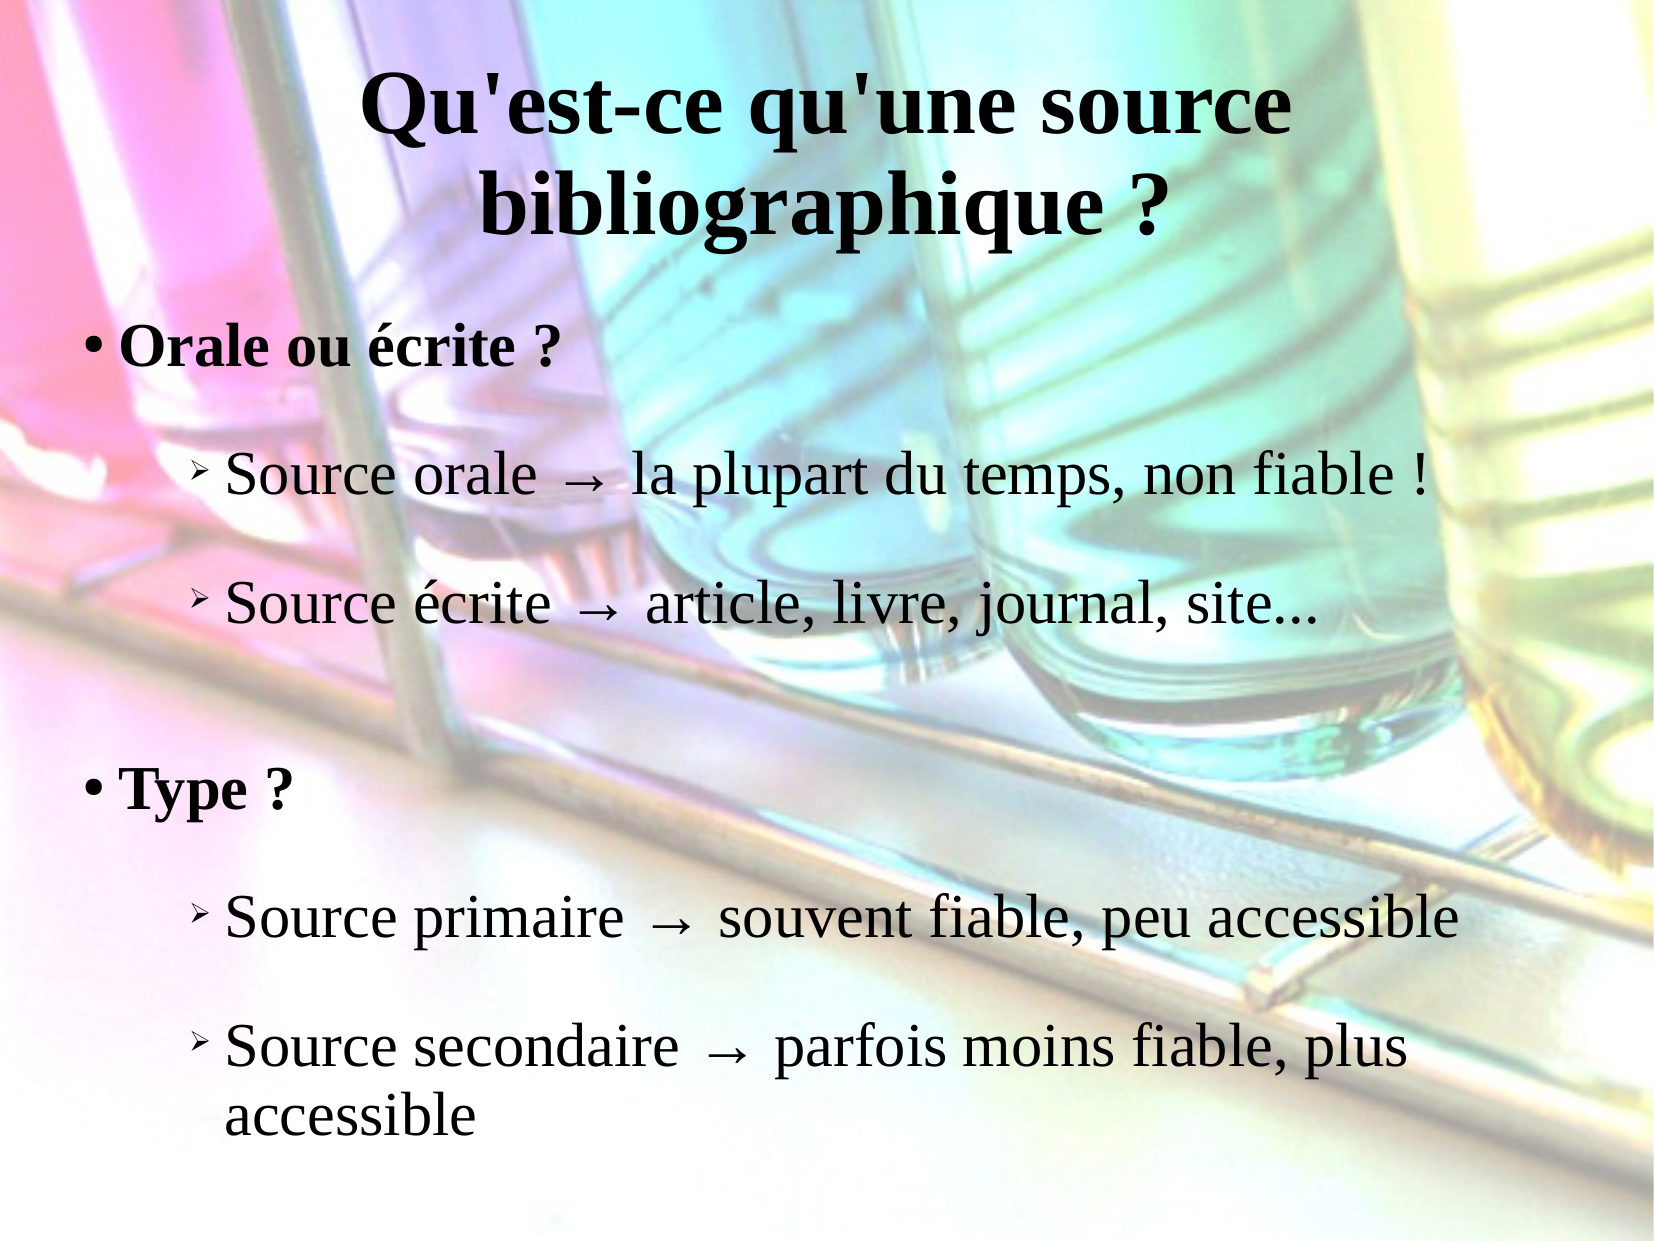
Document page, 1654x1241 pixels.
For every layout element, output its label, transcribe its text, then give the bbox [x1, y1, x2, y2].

text_box Orale ou écrite ? Source orale → la plupart du temps, non fiable ! Source écrite → article, livre, journal, site... [82, 310, 1571, 753]
title Qu'est-ce qu'une source bibliographique ? [82, 49, 1571, 257]
picture [0, 0, 1654, 1241]
text_box Type ? Source primaire → souvent fiable, peu accessible Source secondaire → parfois moins fiable, plus accessible [82, 753, 1571, 1205]
